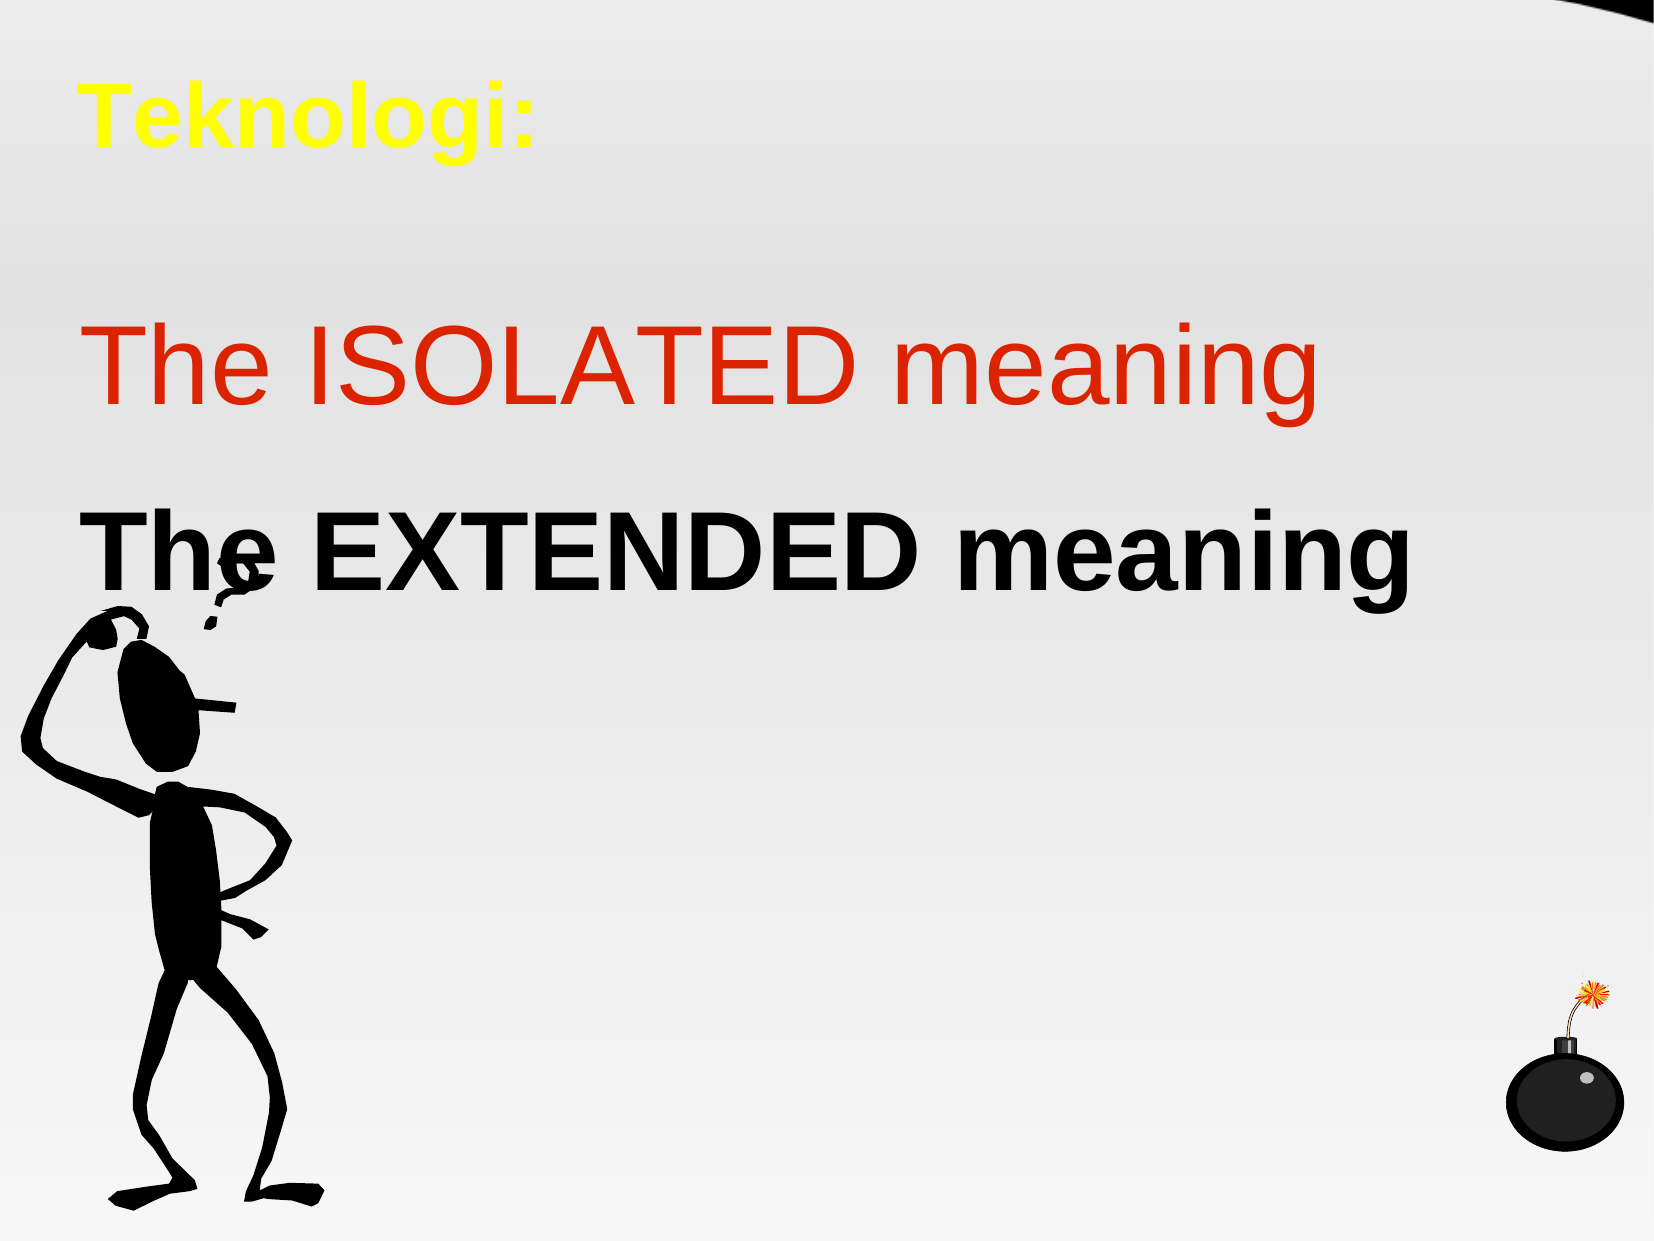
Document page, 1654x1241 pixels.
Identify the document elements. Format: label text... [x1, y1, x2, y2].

picture [0, 0, 1654, 1241]
title Teknologi: [76, 7, 886, 200]
list The ISOLATED meaning The EXTENDED meaning [46, 265, 1624, 709]
